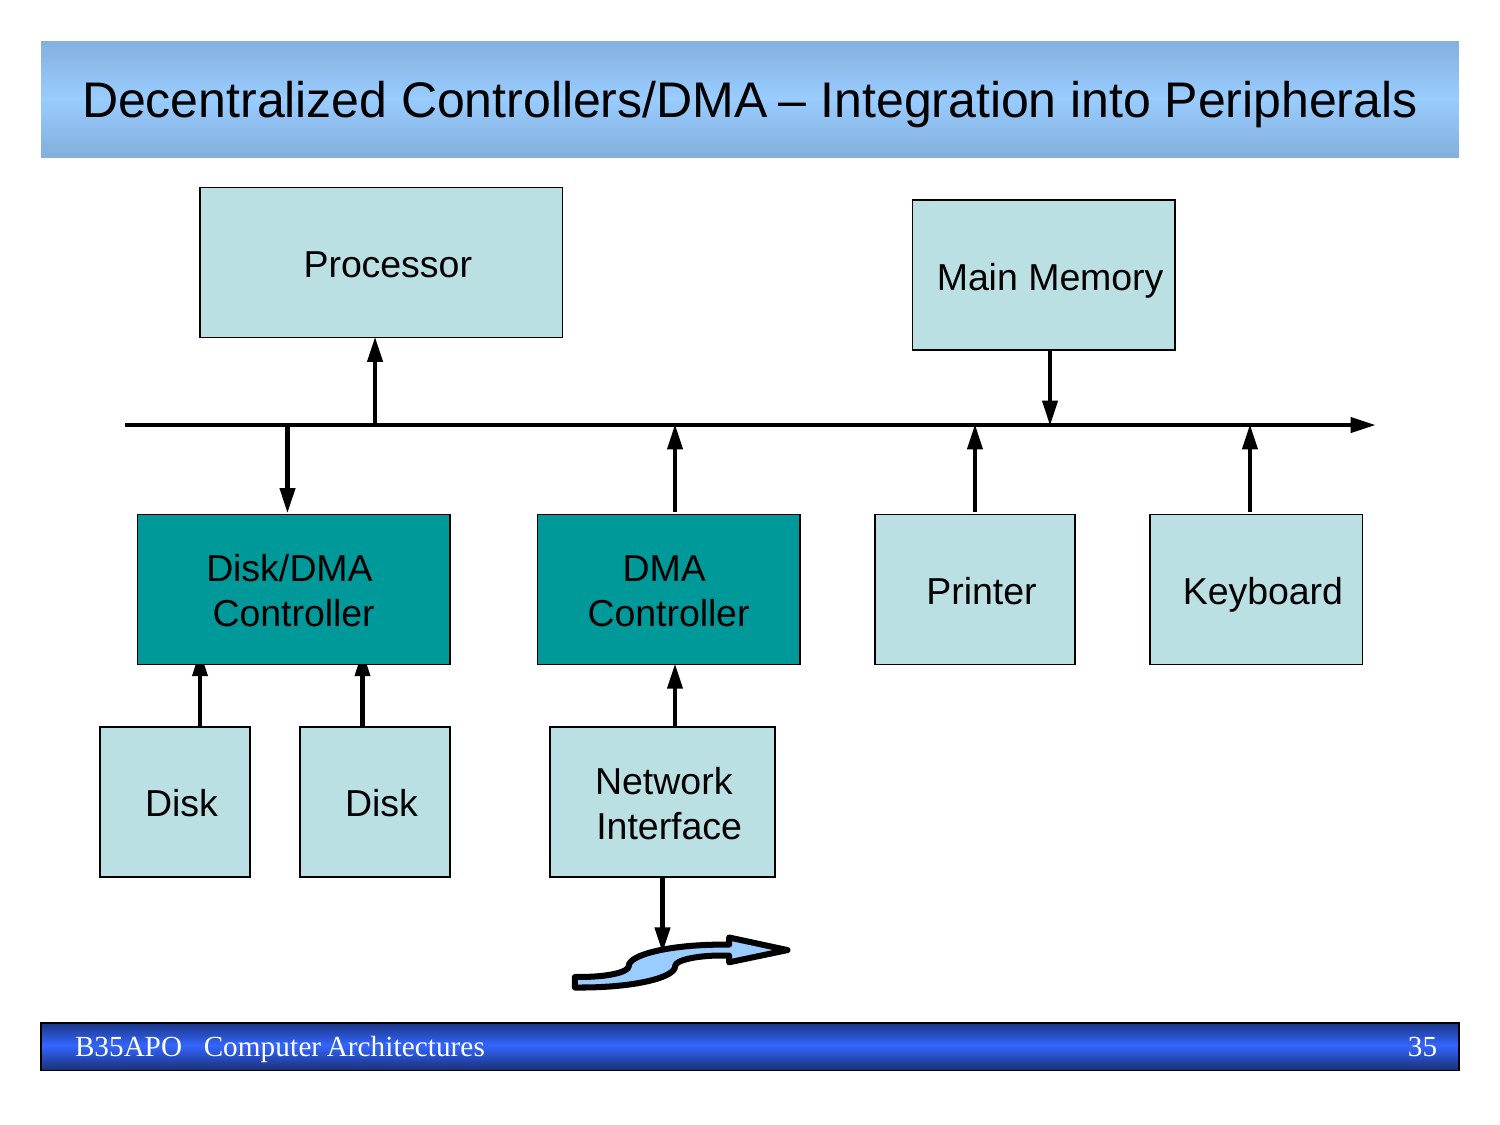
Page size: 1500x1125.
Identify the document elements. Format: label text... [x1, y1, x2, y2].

text_box Disk [99, 726, 250, 877]
text_box Network Interface [549, 726, 775, 877]
text_box Processor [199, 187, 563, 338]
text_box [574, 937, 788, 988]
title Decentralized Controllers/DMA – Integration into Peripherals [41, 41, 1459, 158]
text_box Main Memory [912, 200, 1175, 351]
text_box Disk [300, 726, 451, 877]
text_box DMA Controller [537, 514, 800, 665]
text_box Printer [874, 514, 1075, 665]
text_box Disk/DMA Controller [137, 514, 451, 665]
text_box Keyboard [1149, 514, 1363, 665]
